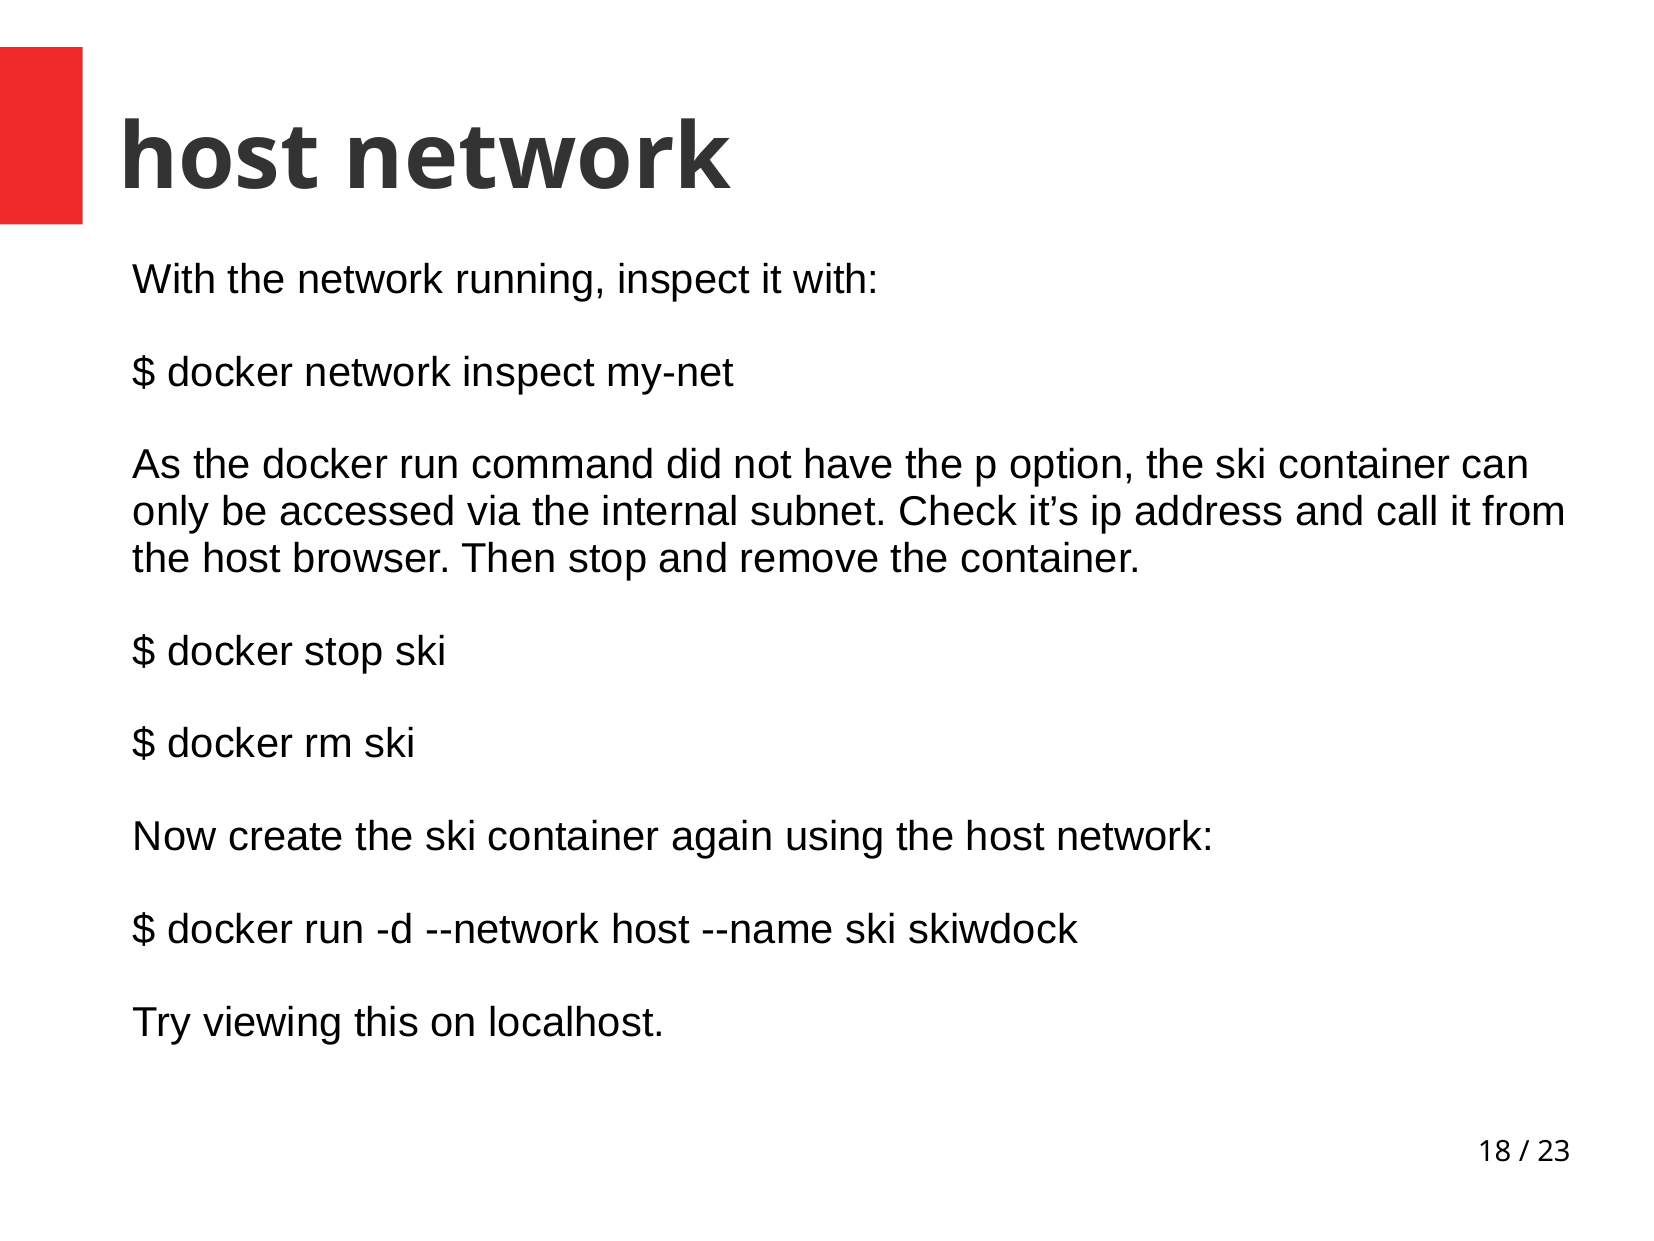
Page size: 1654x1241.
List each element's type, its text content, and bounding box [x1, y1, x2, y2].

title host network [118, 49, 1571, 248]
text_box With the network running, inspect it with: $ docker network inspect my-net As the docker run command did not have the p option, the ski container can only be accessed via the internal subnet. Check it’s ip address and call it from the host browser. Then stop and remove the container. $ docker stop ski $ docker rm ski Now create the ski container again using the host network: $ docker run -d --network host --name ski skiwdock Try viewing this on localhost. [118, 248, 1583, 1100]
